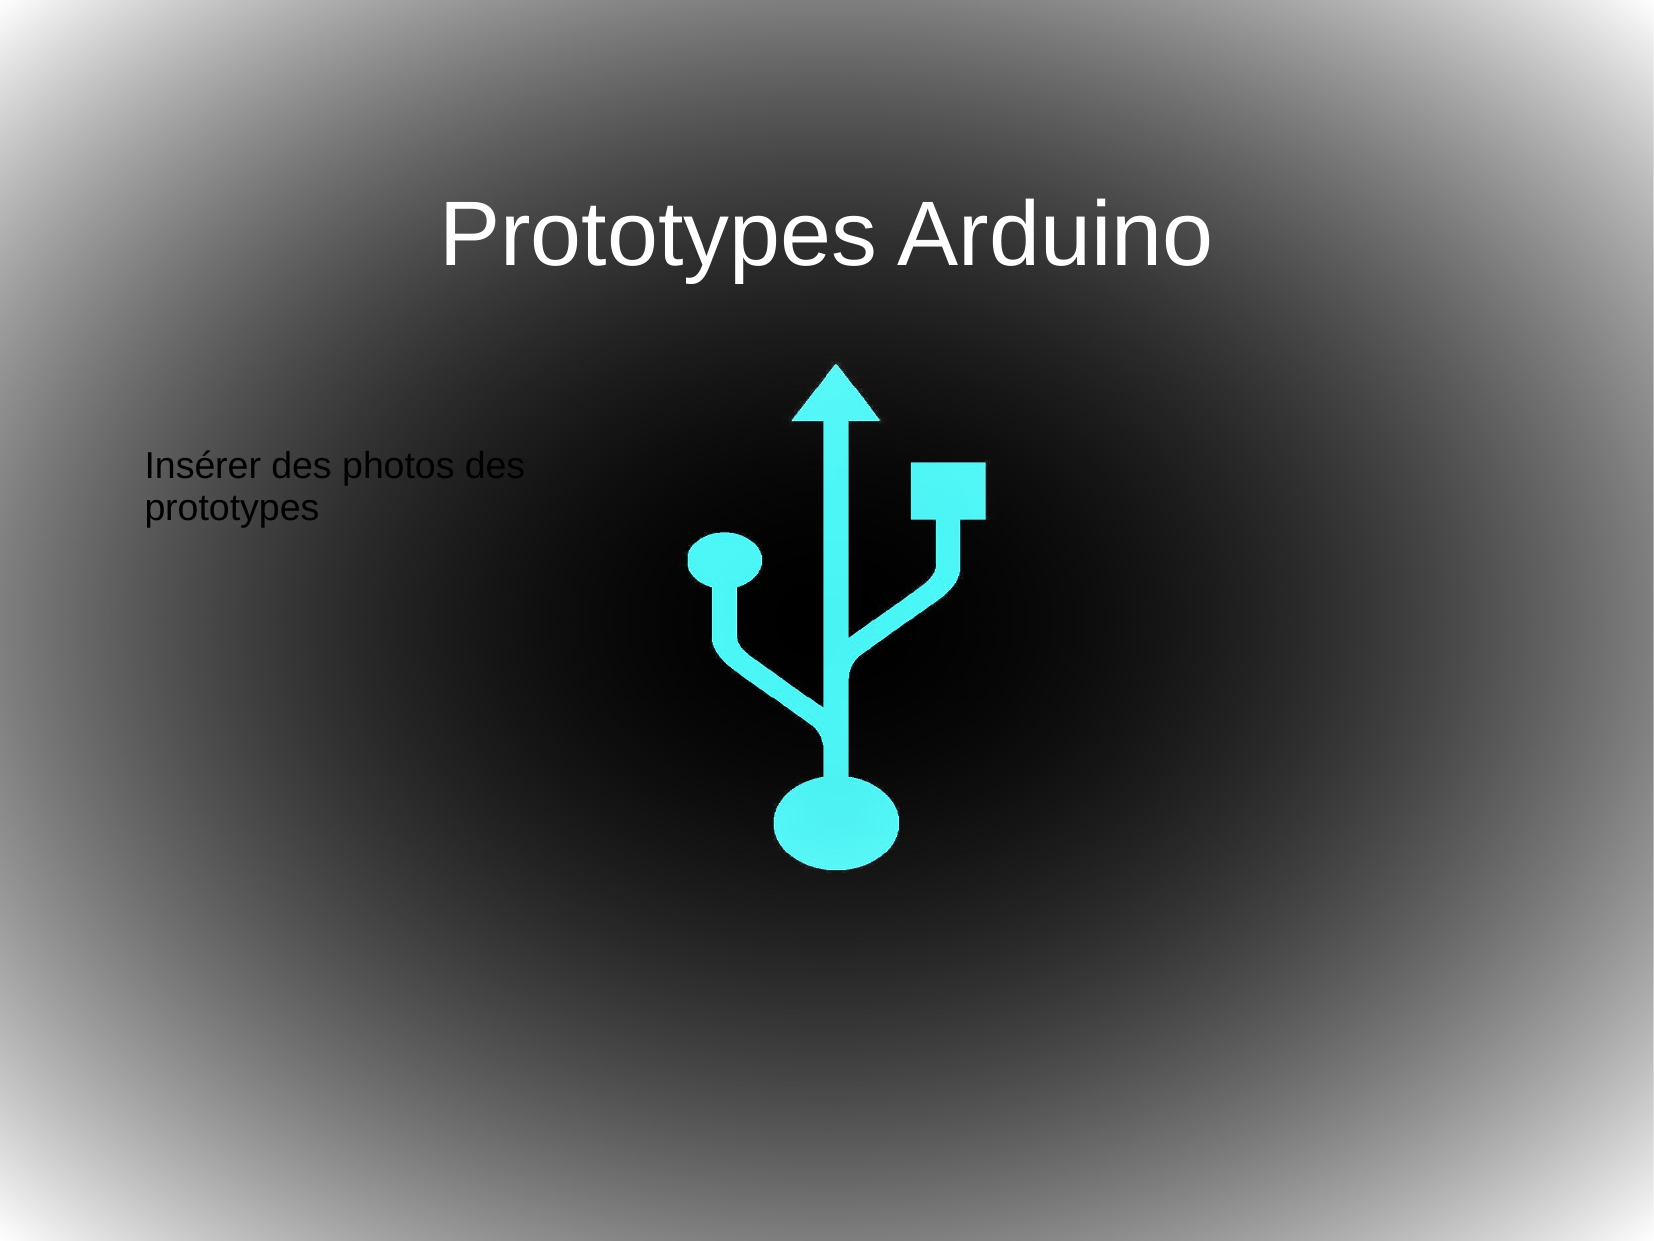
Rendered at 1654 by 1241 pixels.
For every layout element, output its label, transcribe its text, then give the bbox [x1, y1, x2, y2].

title Prototypes Arduino [82, 129, 1571, 337]
text_box Insérer des photos des prototypes [129, 437, 686, 536]
picture [0, 0, 1654, 1241]
